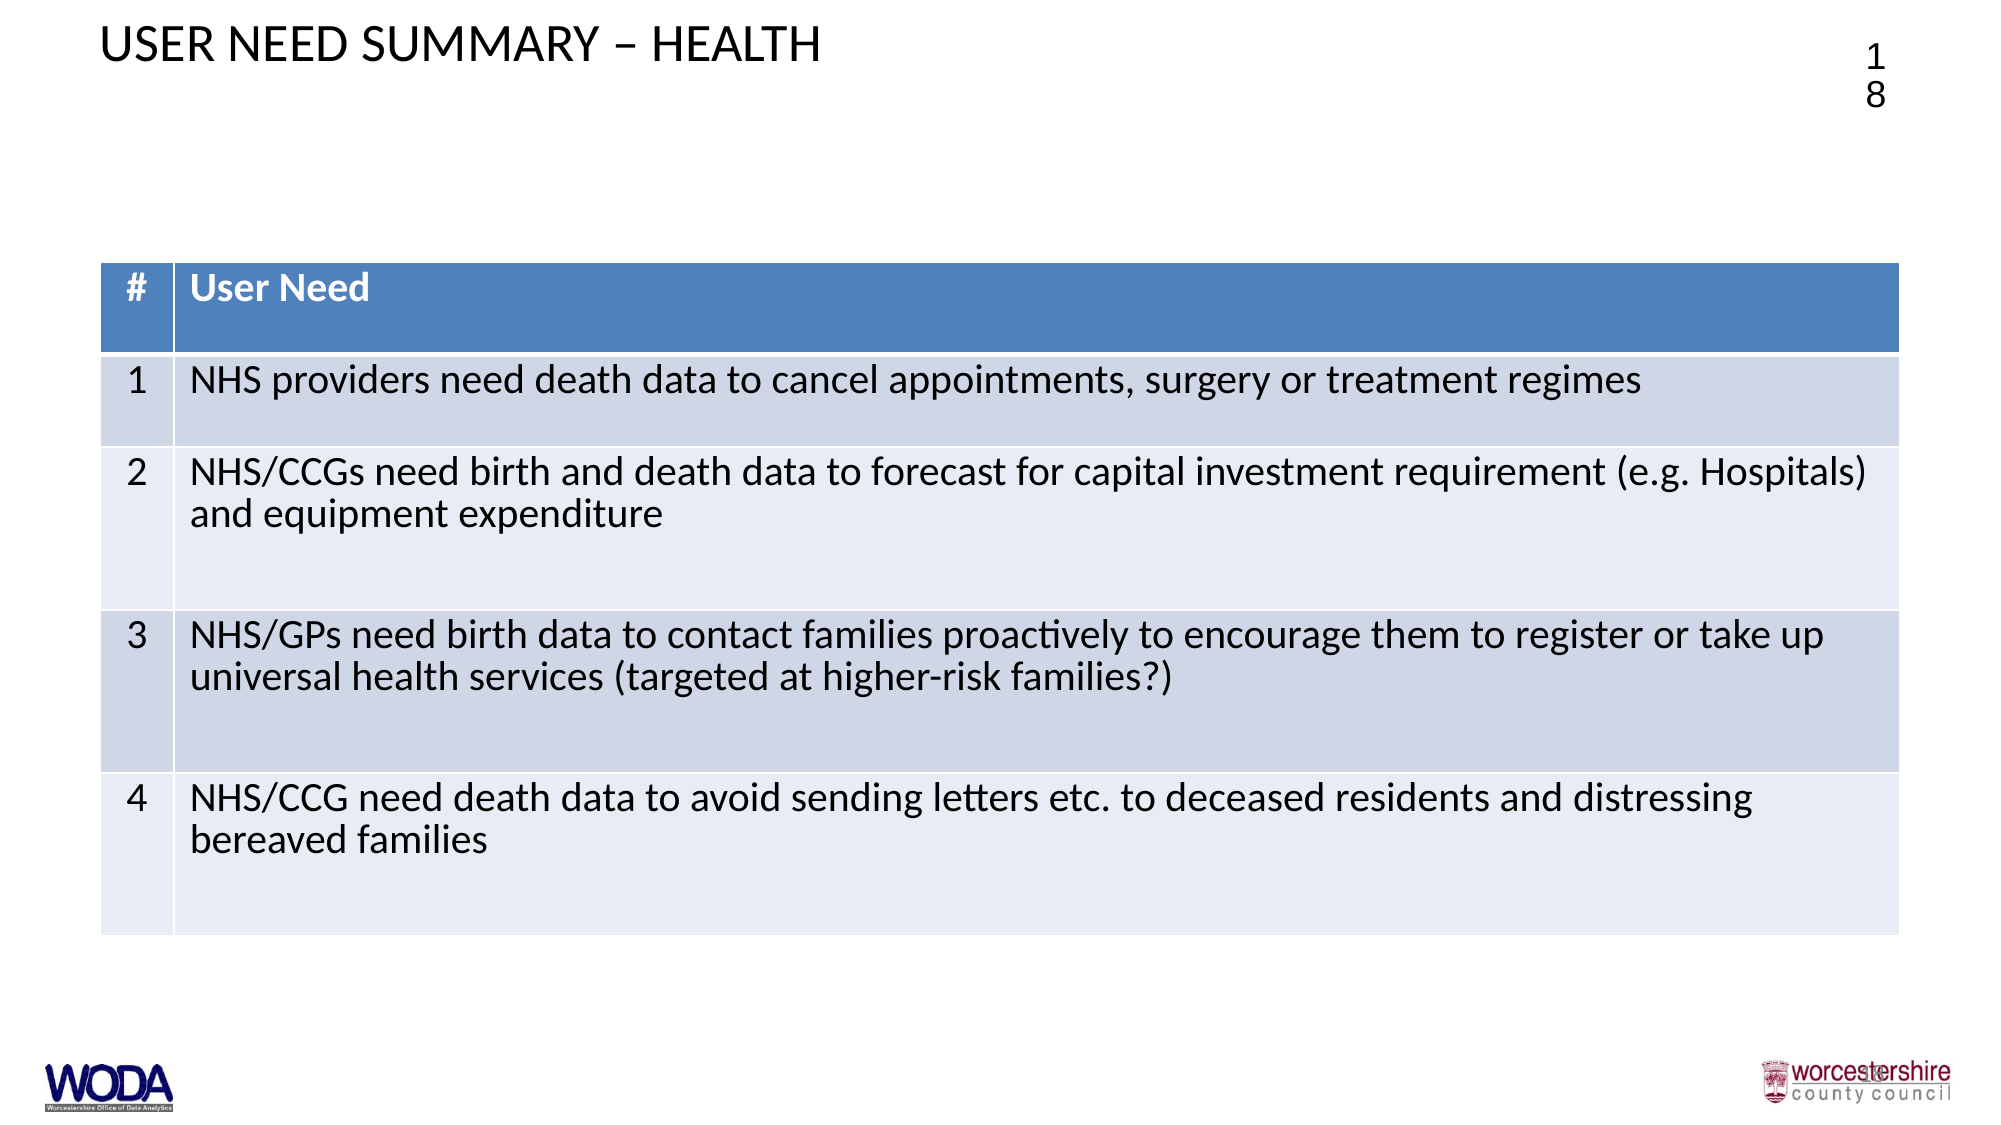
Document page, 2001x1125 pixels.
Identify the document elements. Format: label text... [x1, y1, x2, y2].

table_cell NHS/CCG need death data to avoid sending letters etc. to deceased residents and distressing bereaved families [175, 774, 1899, 935]
table_cell 1 [101, 357, 173, 446]
table_cell 3 [101, 611, 173, 772]
table_header User Need [175, 263, 1899, 352]
title USER NEED SUMMARY – HEALTH [99, 7, 1900, 196]
slide_number <number> [1433, 1042, 1900, 1103]
picture [1749, 1049, 1971, 1114]
table_cell NHS/CCGs need birth and death data to forecast for capital investment requirement (e.g. Hospitals) and equipment expenditure [175, 448, 1899, 609]
table_header # [101, 263, 173, 352]
table_cell 2 [101, 448, 173, 609]
picture [45, 1064, 173, 1112]
table_cell NHS providers need death data to cancel appointments, surgery or treatment regimes [175, 357, 1899, 446]
table_cell NHS/GPs need birth data to contact families proactively to encourage them to register or take up universal health services (targeted at higher-risk families?) [175, 611, 1899, 772]
table_cell 4 [101, 774, 173, 935]
